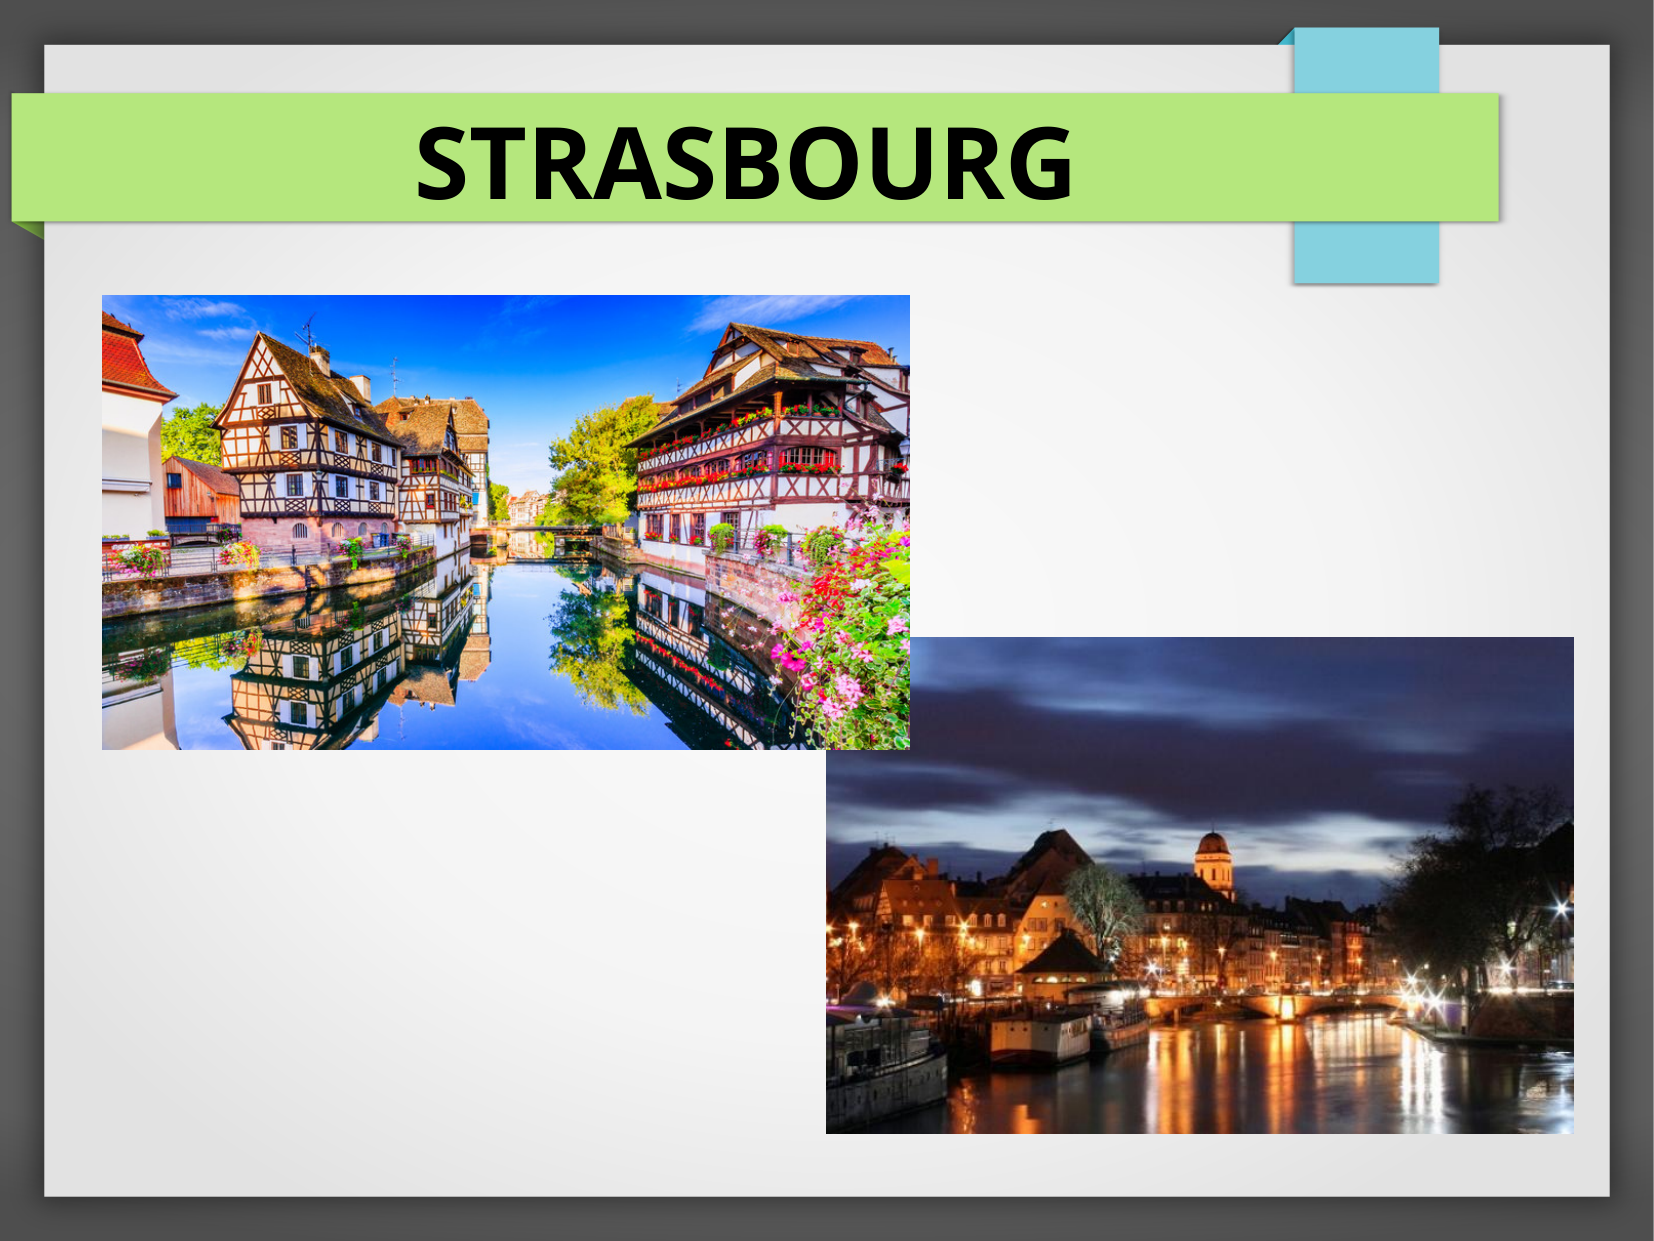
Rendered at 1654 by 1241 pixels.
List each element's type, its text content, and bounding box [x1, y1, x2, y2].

title STRASBOURG [82, 94, 1264, 225]
picture [102, 295, 1574, 1134]
